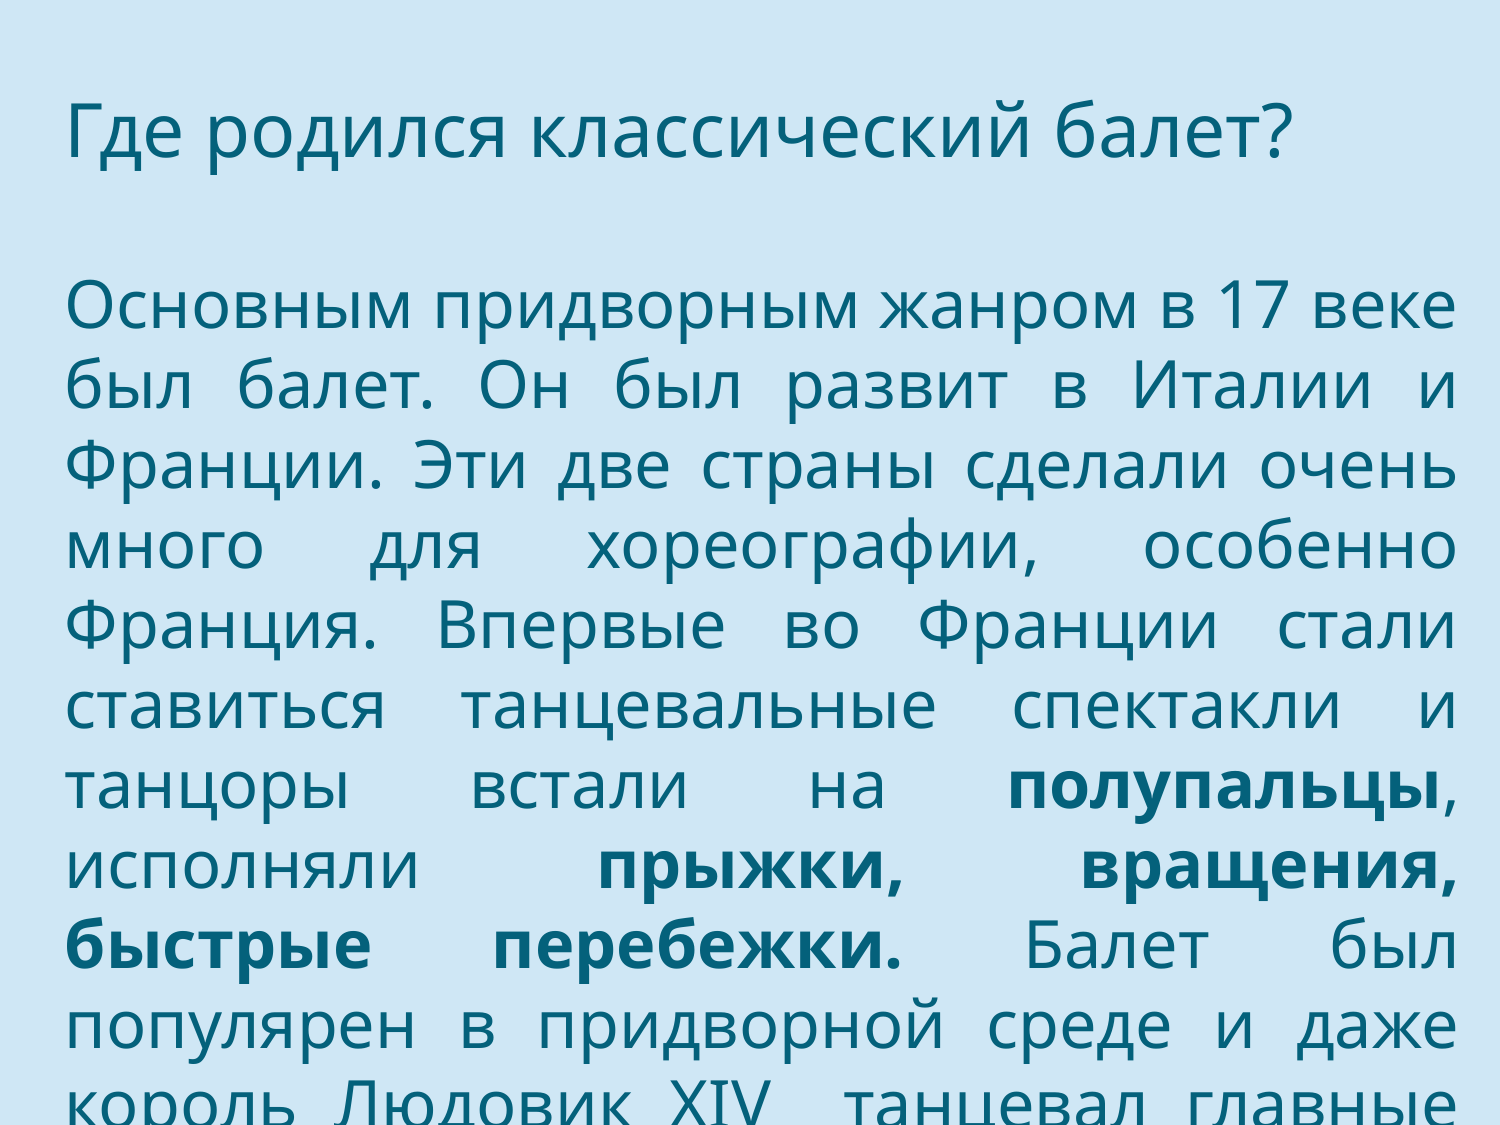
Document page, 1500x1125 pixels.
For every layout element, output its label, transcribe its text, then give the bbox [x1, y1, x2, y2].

list Основным придворным жанром в 17 веке был балет. Он был развит в Италии и Франции. Эти две страны сделали очень много для хореографии, особенно Франция. Впервые во Франции стали ставиться танцевальные спектакли и танцоры встали на полупальцы, исполняли прыжки, вращения, быстрые перебежки. Балет был популярен в придворной среде и даже король Людовик XIV танцевал главные партии балета и был центральной фигурой в танце. [50, 254, 1475, 1079]
title Где родился классический балет? [50, 75, 1475, 213]
